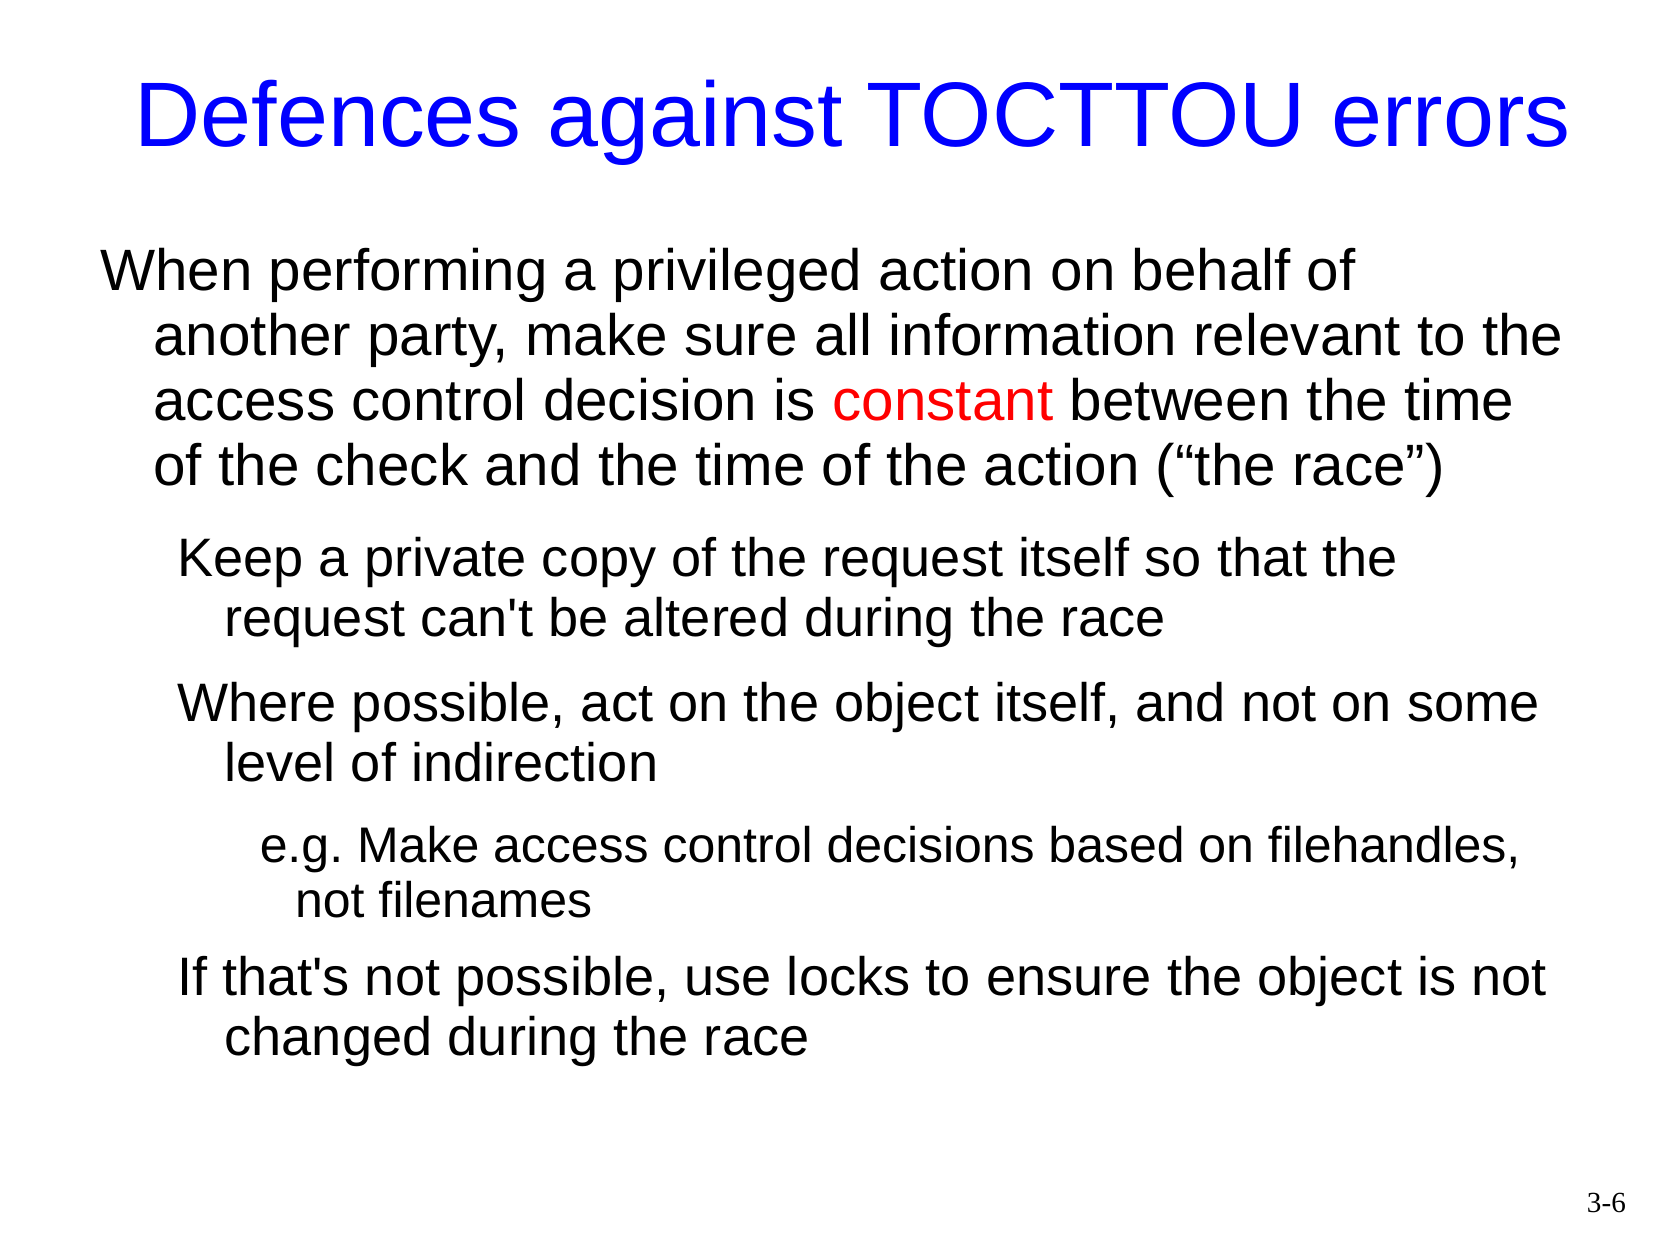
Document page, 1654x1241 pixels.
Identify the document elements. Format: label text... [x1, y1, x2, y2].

title Defences against TOCTTOU errors [84, 18, 1573, 211]
list When performing a privileged action on behalf of another party, make sure all information relevant to the access control decision is constant between the time of the check and the time of the action (“the race”) Keep a private copy of the request itself so that the request can't be altered during the race Where possible, act on the object itself, and not on some level of indirection e.g. Make access control decisions based on filehandles, not filenames If that's not possible, use locks to ensure the object is not changed during the race [82, 237, 1571, 1156]
